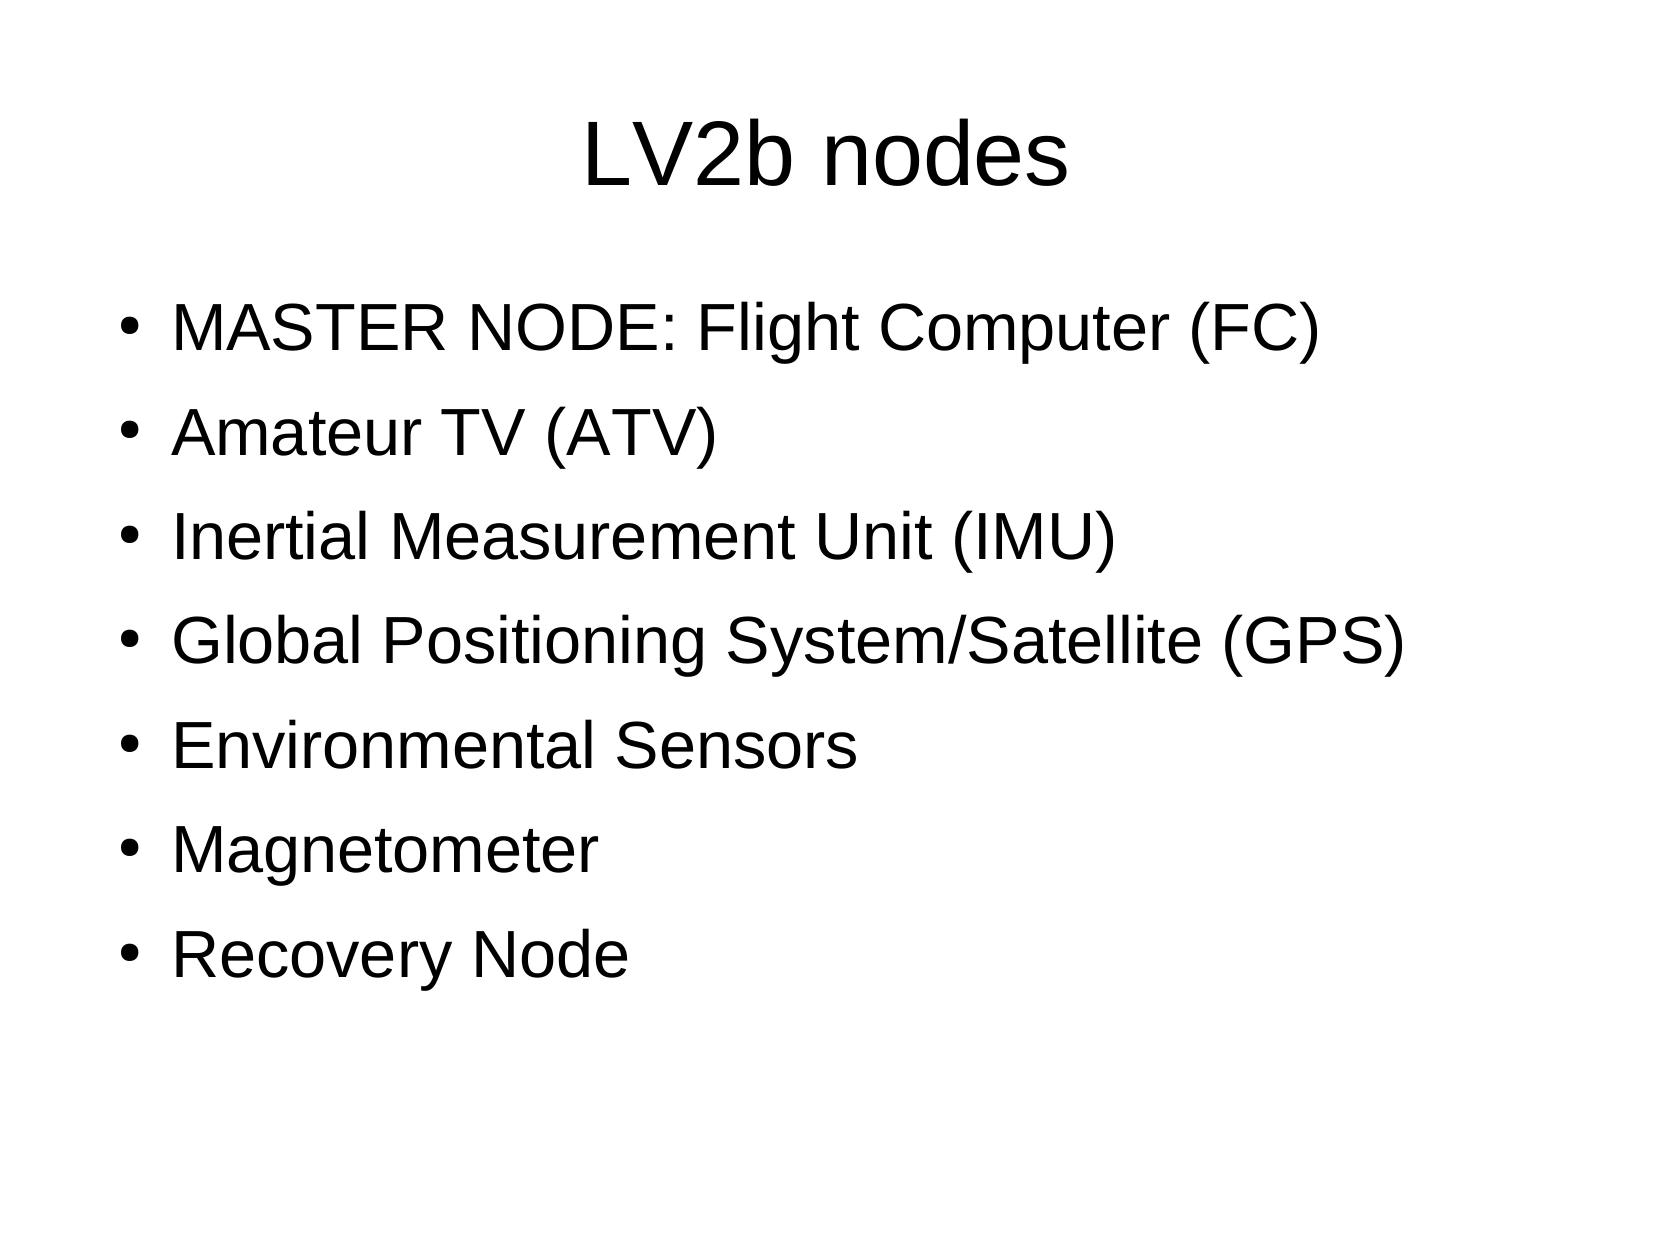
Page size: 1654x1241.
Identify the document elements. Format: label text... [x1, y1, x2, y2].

title LV2b nodes [82, 49, 1571, 257]
list MASTER NODE: Flight Computer (FC) Amateur TV (ATV) Inertial Measurement Unit (IMU) Global Positioning System/Satellite (GPS) Environmental Sensors Magnetometer Recovery Node [82, 290, 1571, 1109]
